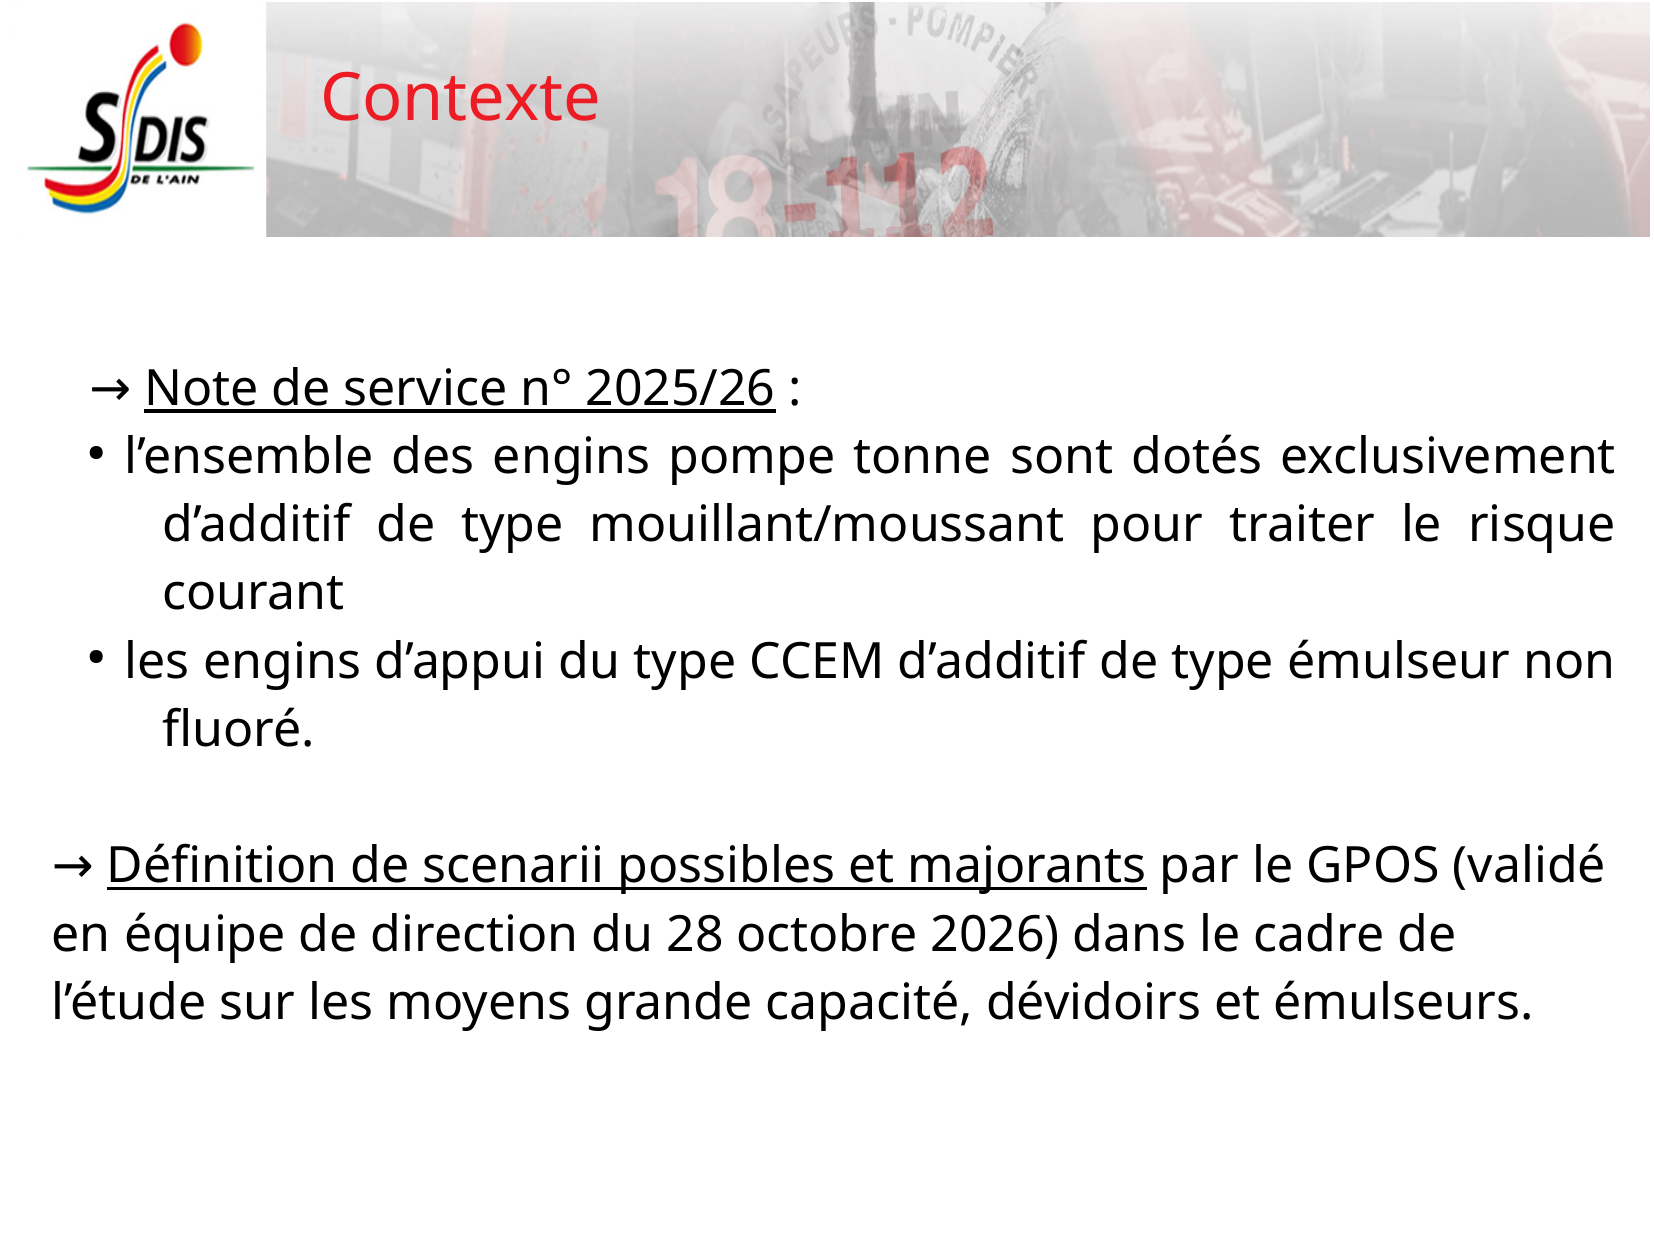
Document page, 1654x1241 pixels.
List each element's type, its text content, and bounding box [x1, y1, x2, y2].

text_box → Note de service n° 2025/26 : l’ensemble des engins pompe tonne sont dotés exclusivement d’additif de type mouillant/moussant pour traiter le risque courant les engins d’appui du type CCEM d’additif de type émulseur non fluoré. → Définition de scenarii possibles et majorants par le GPOS (validé en équipe de direction du 28 octobre 2026) dans le cadre de l’étude sur les moyens grande capacité, dévidoirs et émulseurs. [37, 242, 1632, 1241]
text_box Contexte [305, 41, 1475, 218]
picture [11, 2, 1650, 237]
